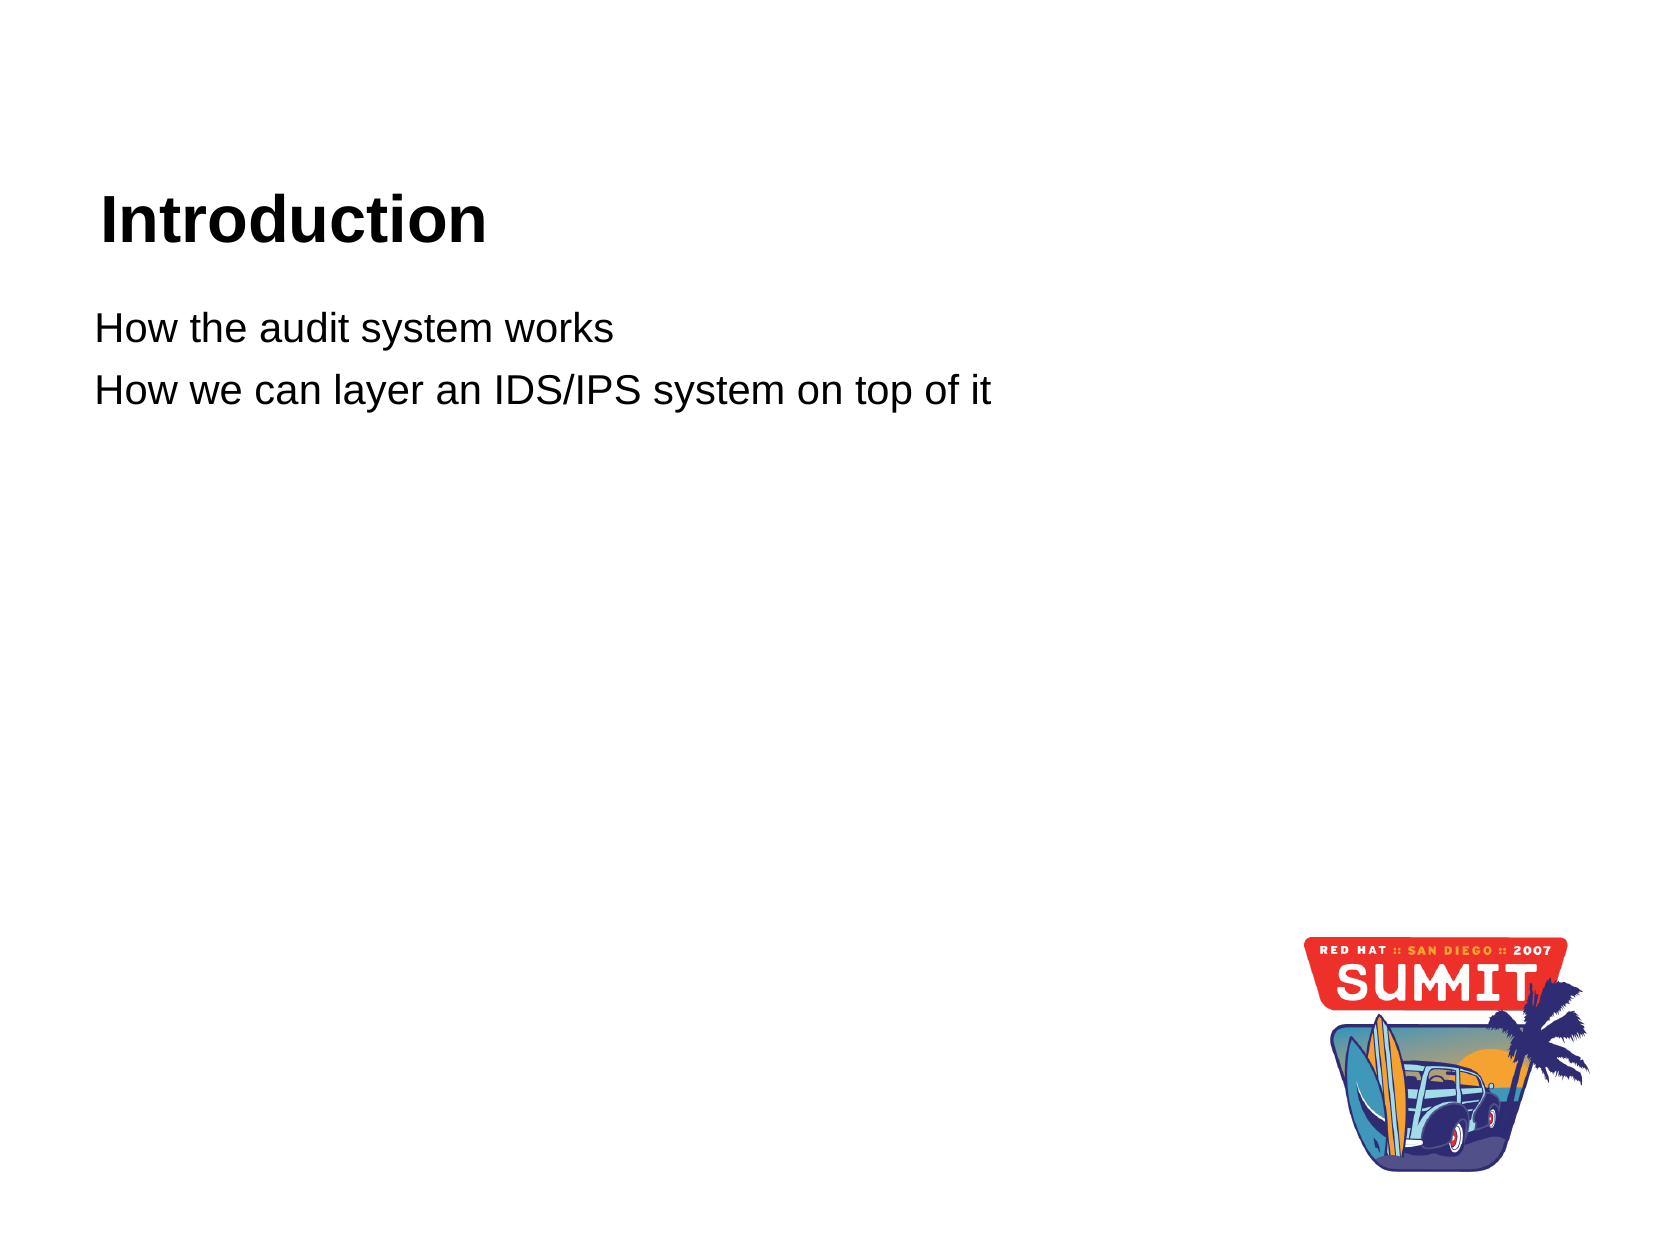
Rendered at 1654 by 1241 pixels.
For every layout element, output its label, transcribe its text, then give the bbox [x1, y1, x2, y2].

list How the audit system works How we can layer an IDS/IPS system on top of it [94, 304, 1500, 1174]
title Introduction [100, 164, 1506, 275]
picture [1500, 937, 1590, 1172]
